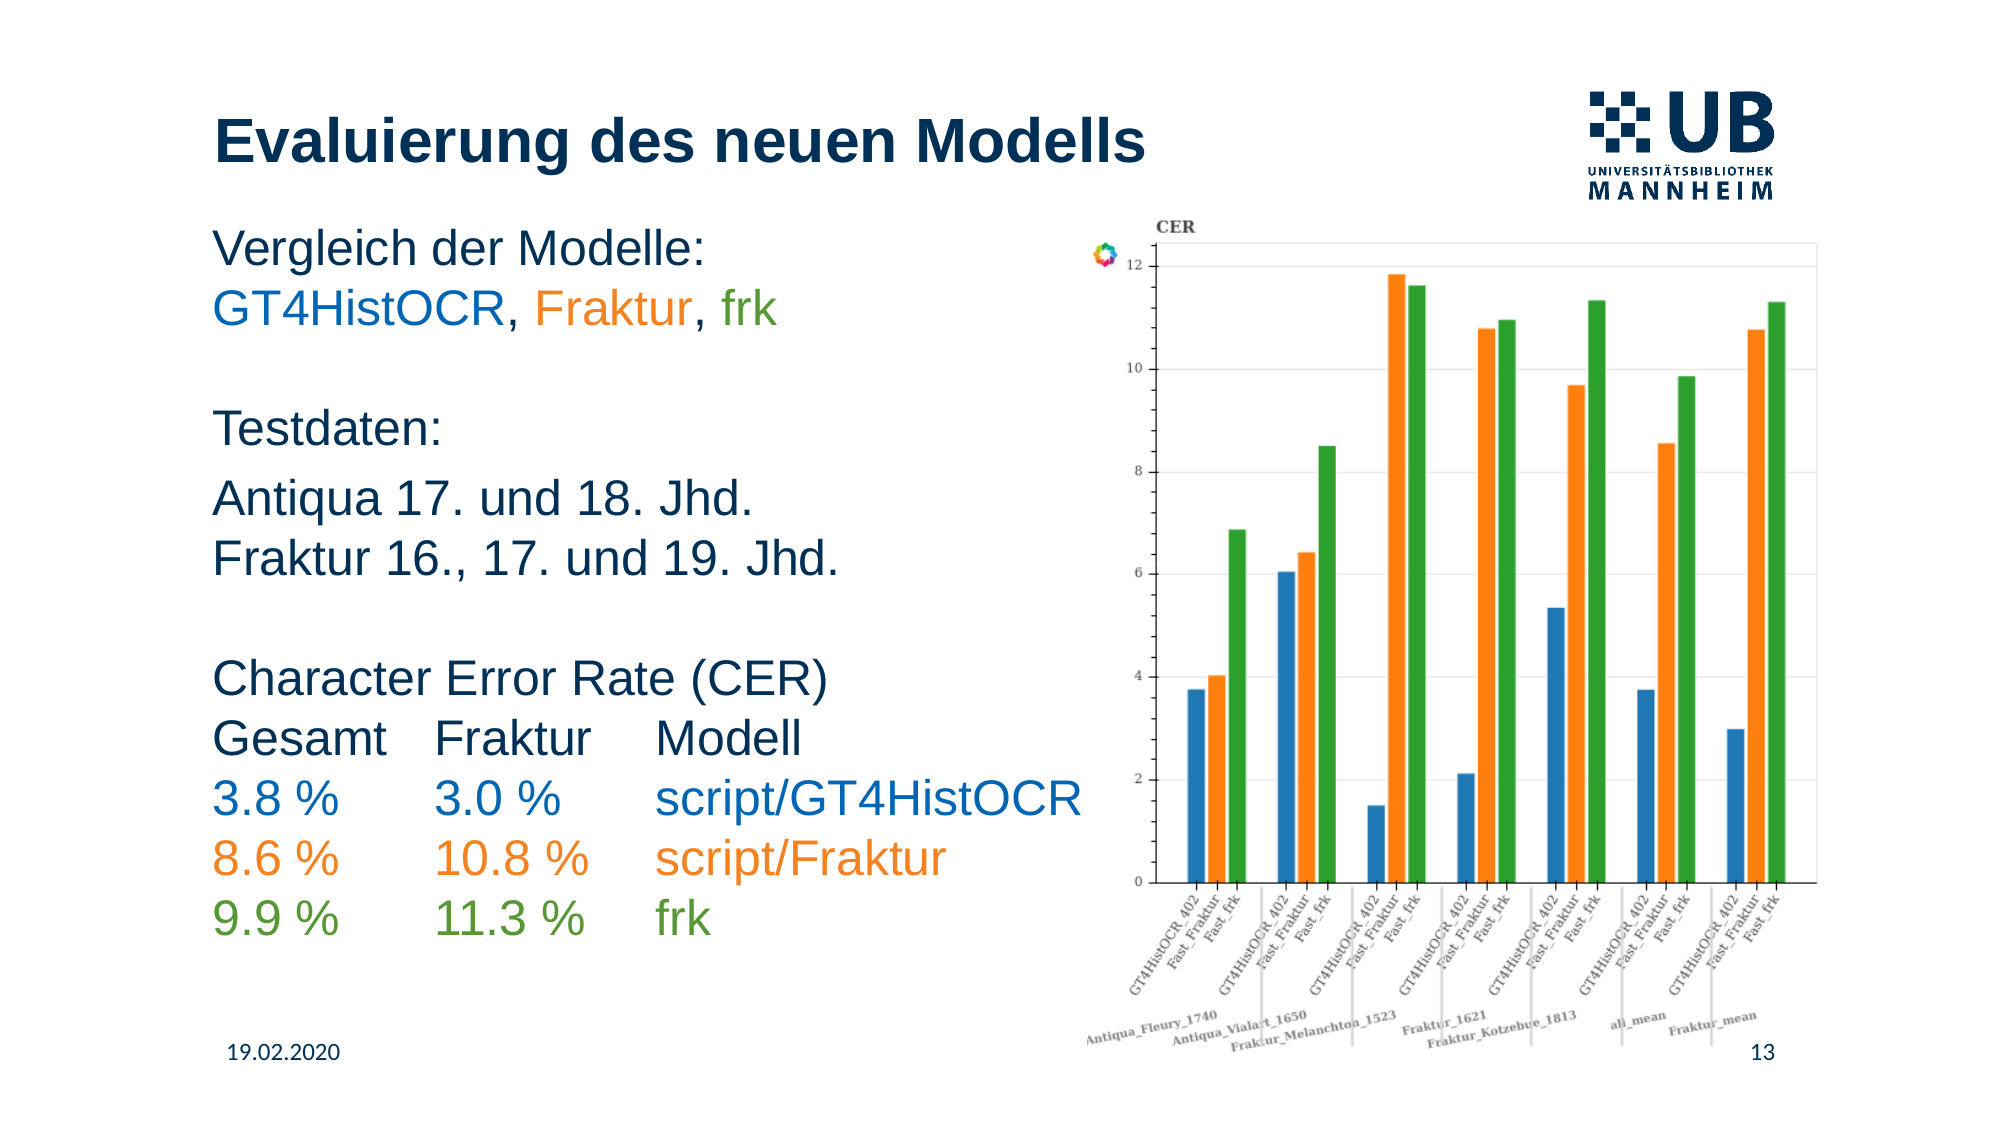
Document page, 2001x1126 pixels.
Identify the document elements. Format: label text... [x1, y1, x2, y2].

picture [1582, 85, 1779, 204]
slide_number <Foliennummer> [1544, 1035, 1776, 1066]
picture [1087, 212, 1825, 1075]
title Evaluierung des neuen Modells [214, 100, 1603, 215]
list Vergleich der Modelle: GT4HistOCR, Fraktur, frk Testdaten: Antiqua 17. und 18. Jhd. Fraktur 16., 17. und 19. Jhd. Character Error Rate (CER) Gesamt Fraktur Modell 3.8 % 3.0 % script/GT4HistOCR 8.6 % 10.8 % script/Fraktur 9.9 % 11.3 % frk [212, 215, 1760, 821]
slide_number 19.02.2020 [226, 1035, 693, 1066]
